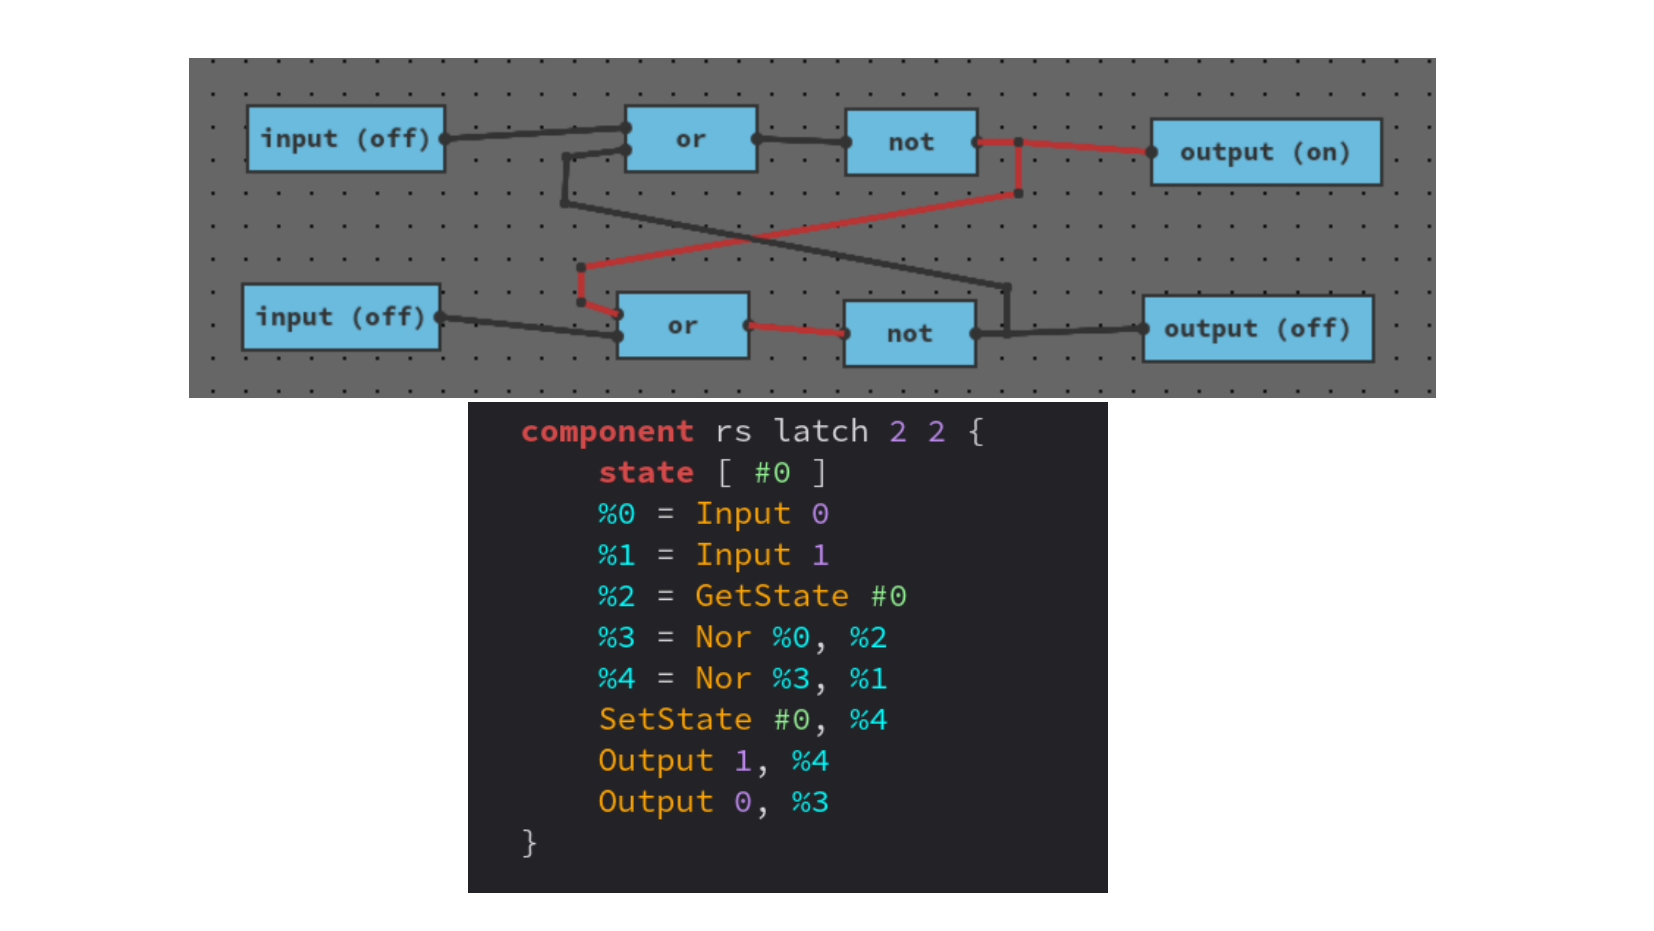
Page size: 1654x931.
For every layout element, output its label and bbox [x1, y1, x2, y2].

picture [189, 58, 1436, 398]
picture [468, 402, 1108, 893]
